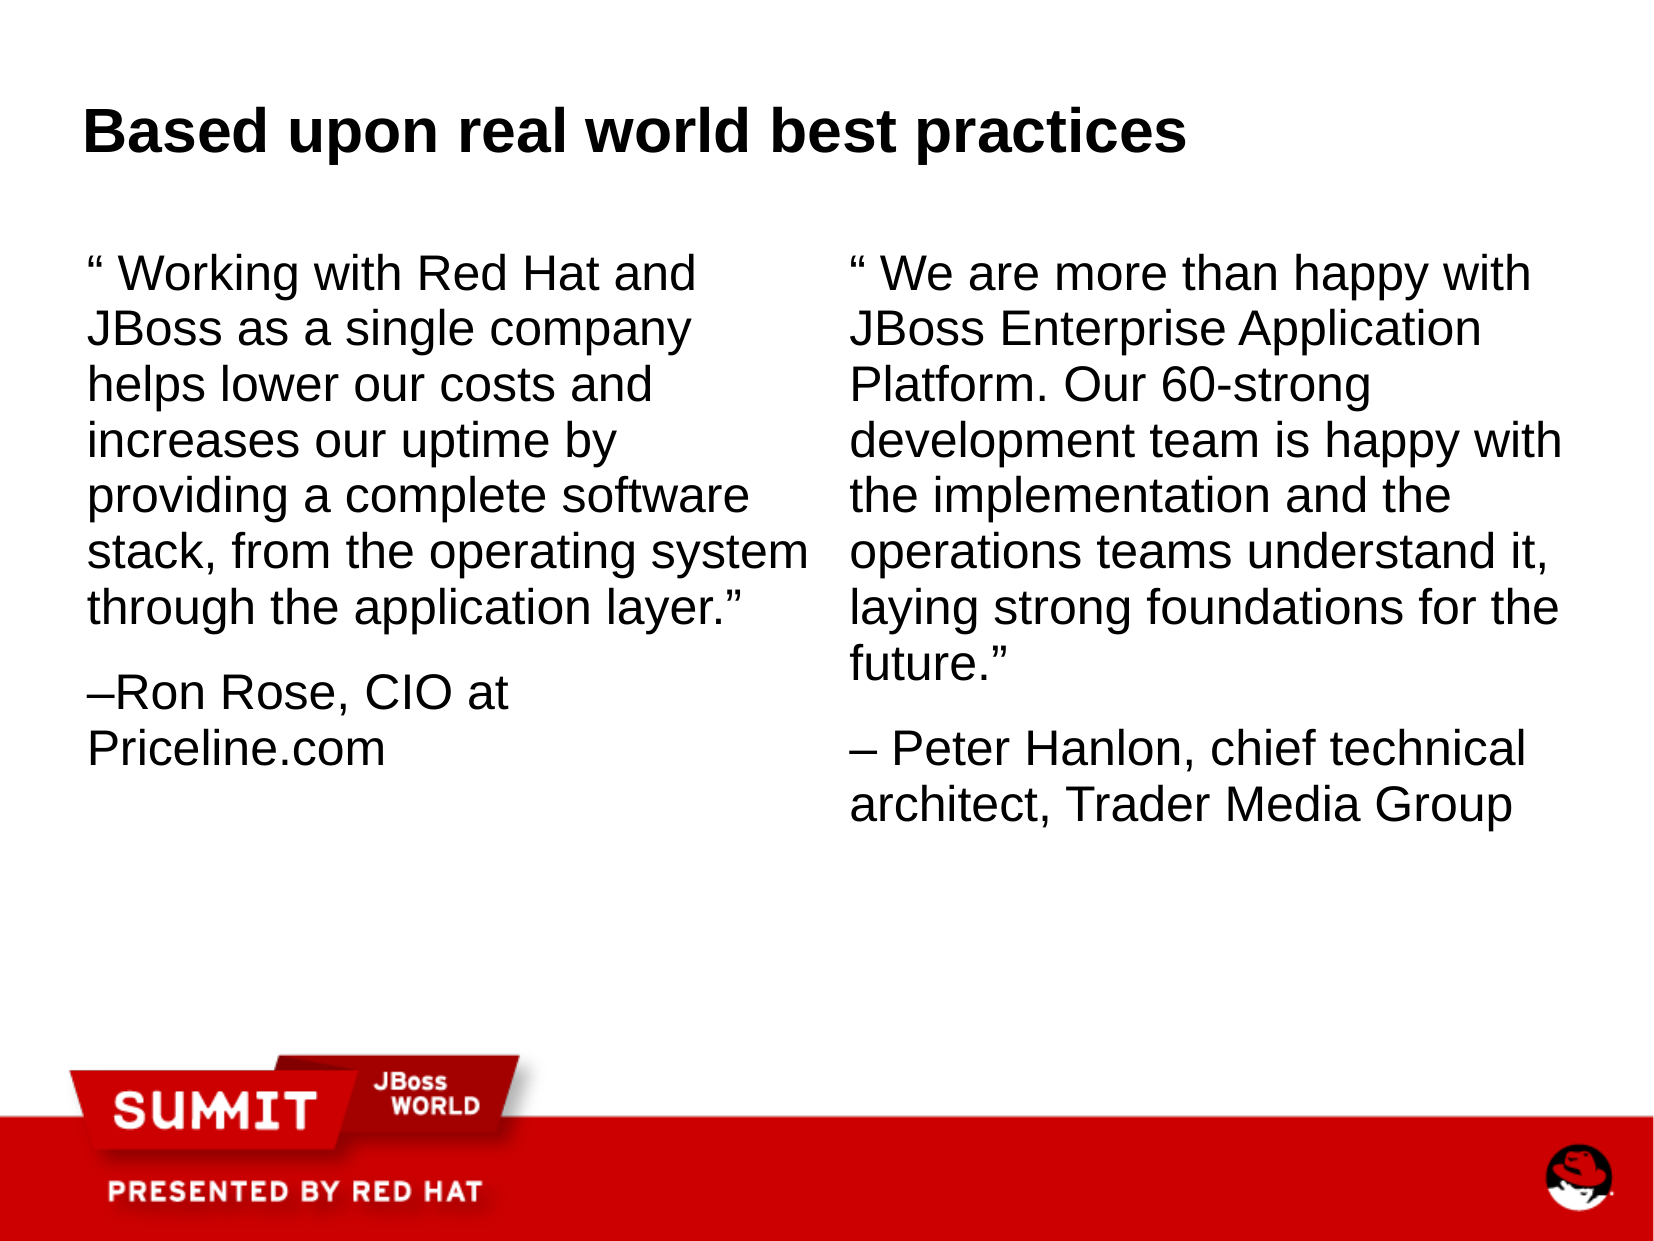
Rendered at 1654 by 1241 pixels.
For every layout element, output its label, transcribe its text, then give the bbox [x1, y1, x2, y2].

list “ Working with Red Hat and JBoss as a single company helps lower our costs and increases our uptime by providing a complete software stack, from the operating system through the application layer.” –Ron Rose, CIO at Priceline.com [86, 244, 814, 1024]
title Based upon real world best practices [82, 45, 1571, 218]
picture [0, 1043, 1654, 1241]
list “ We are more than happy with JBoss Enterprise Application Platform. Our 60-strong development team is happy with the implementation and the operations teams understand it, laying strong foundations for the future.” – Peter Hanlon, chief technical architect, Trader Media Group [849, 244, 1576, 1024]
